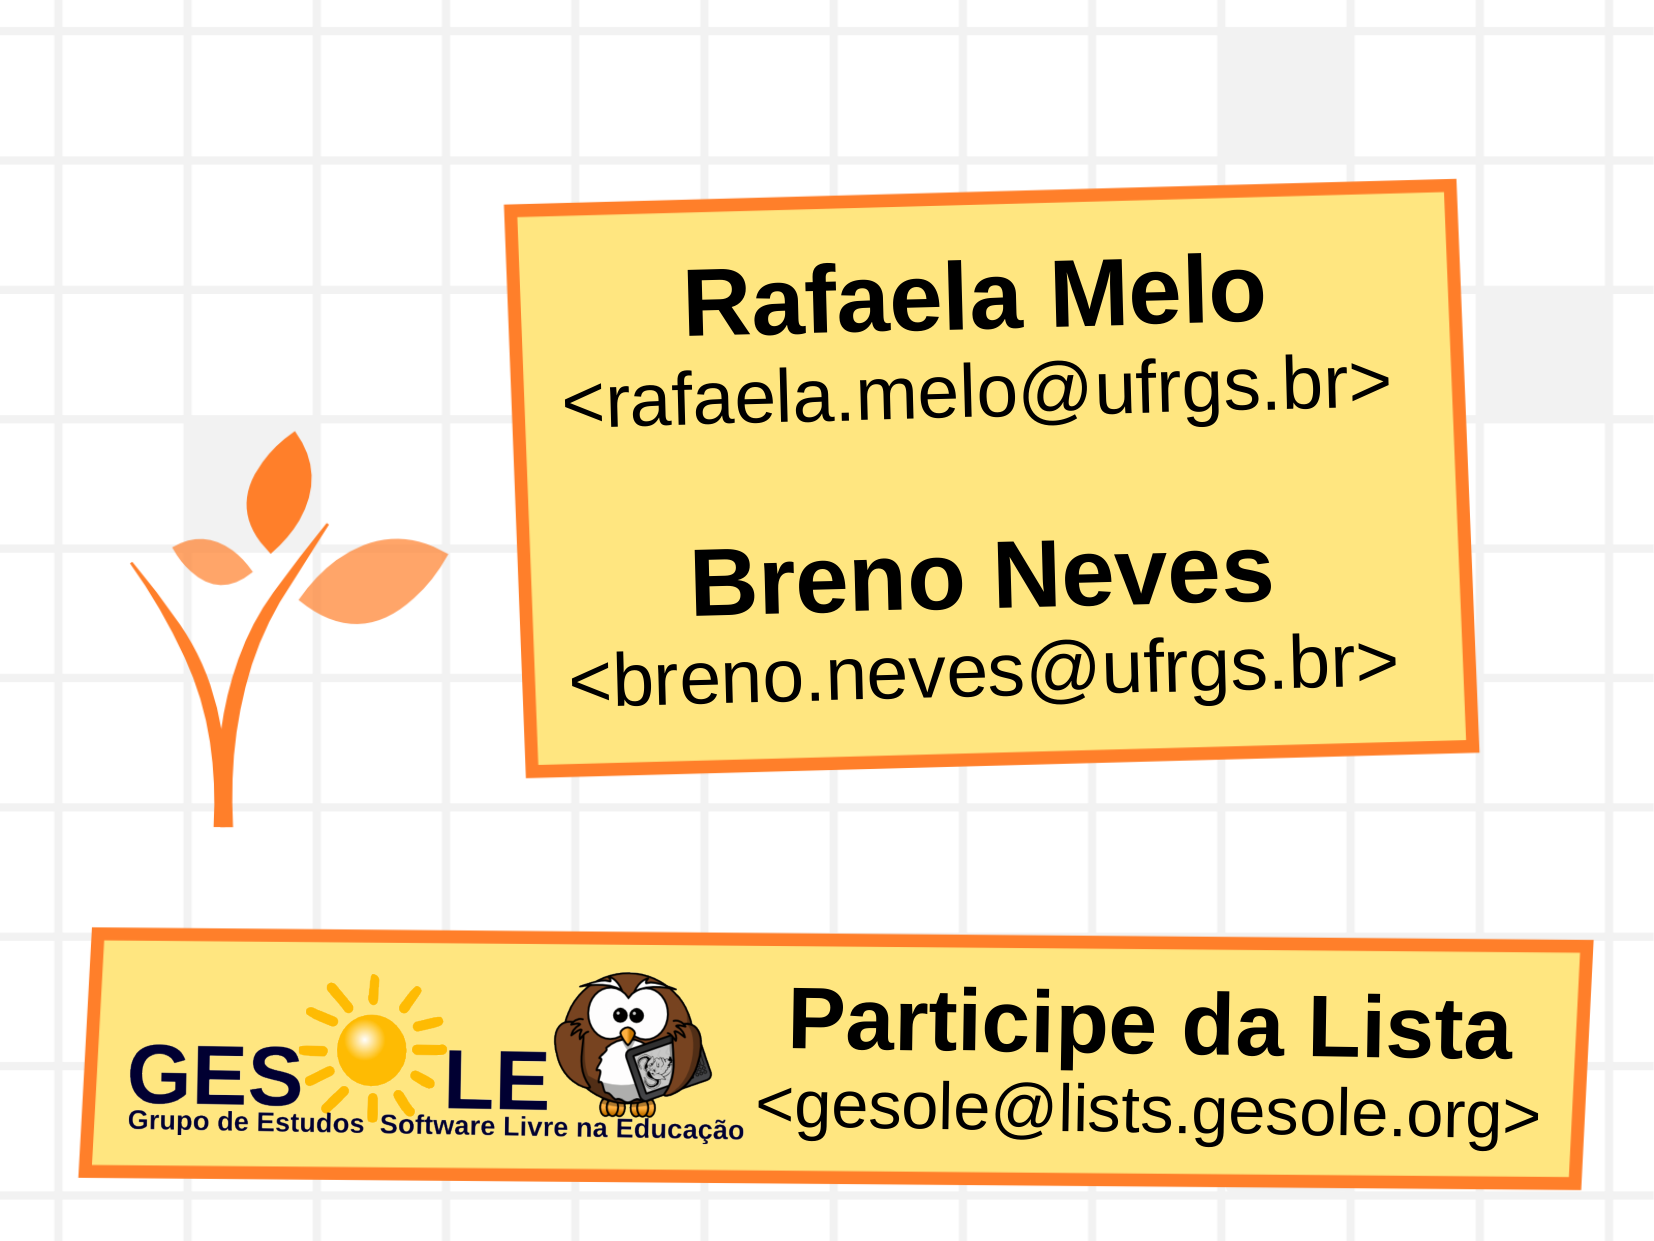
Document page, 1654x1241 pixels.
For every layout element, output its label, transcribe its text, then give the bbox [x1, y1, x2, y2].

picture [0, 0, 1654, 1241]
title Participe da Lista <gesole@lists.gesole.org> [663, 966, 1636, 1185]
title Rafaela Melo <rafaela.melo@ufrgs.br> Breno Neves <breno.neves@ufrgs.br> [489, 229, 1472, 787]
